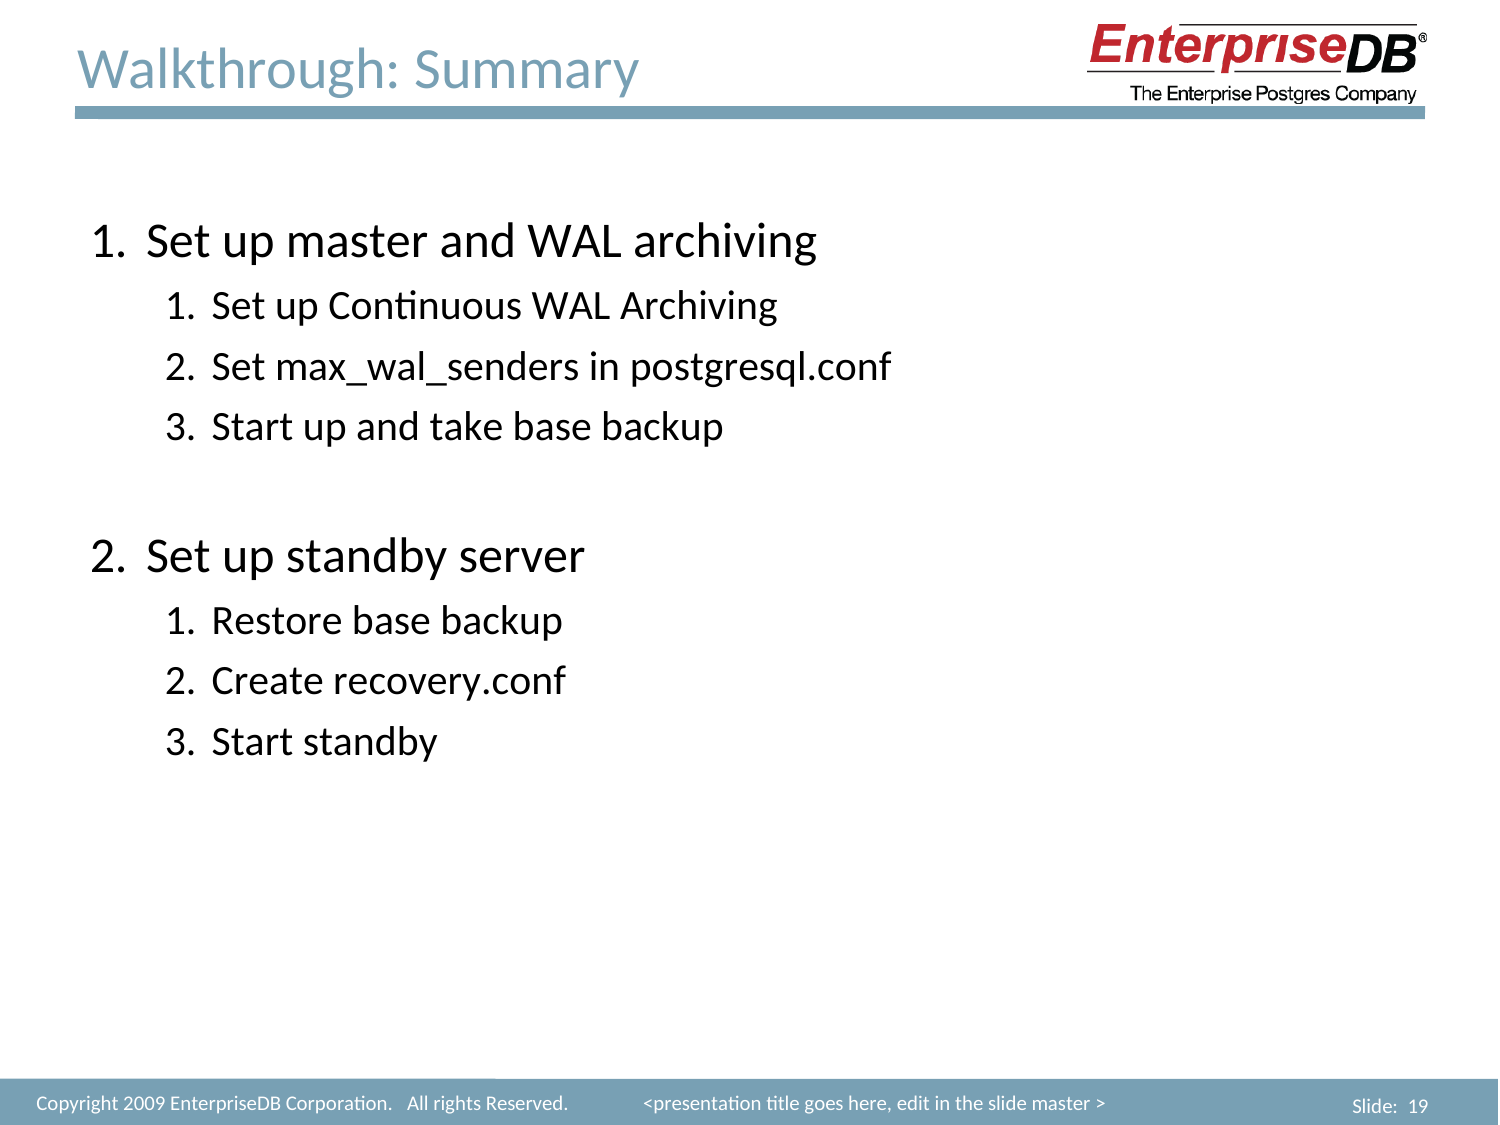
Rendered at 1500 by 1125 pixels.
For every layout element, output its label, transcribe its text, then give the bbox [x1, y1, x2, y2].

list Set up master and WAL archiving Set up Continuous WAL Archiving Set max_wal_senders in postgresql.conf Start up and take base backup Set up standby server Restore base backup Create recovery.conf Start standby [75, 200, 1426, 943]
picture [1088, 24, 1427, 104]
title Walkthrough: Summary [62, 12, 1088, 118]
